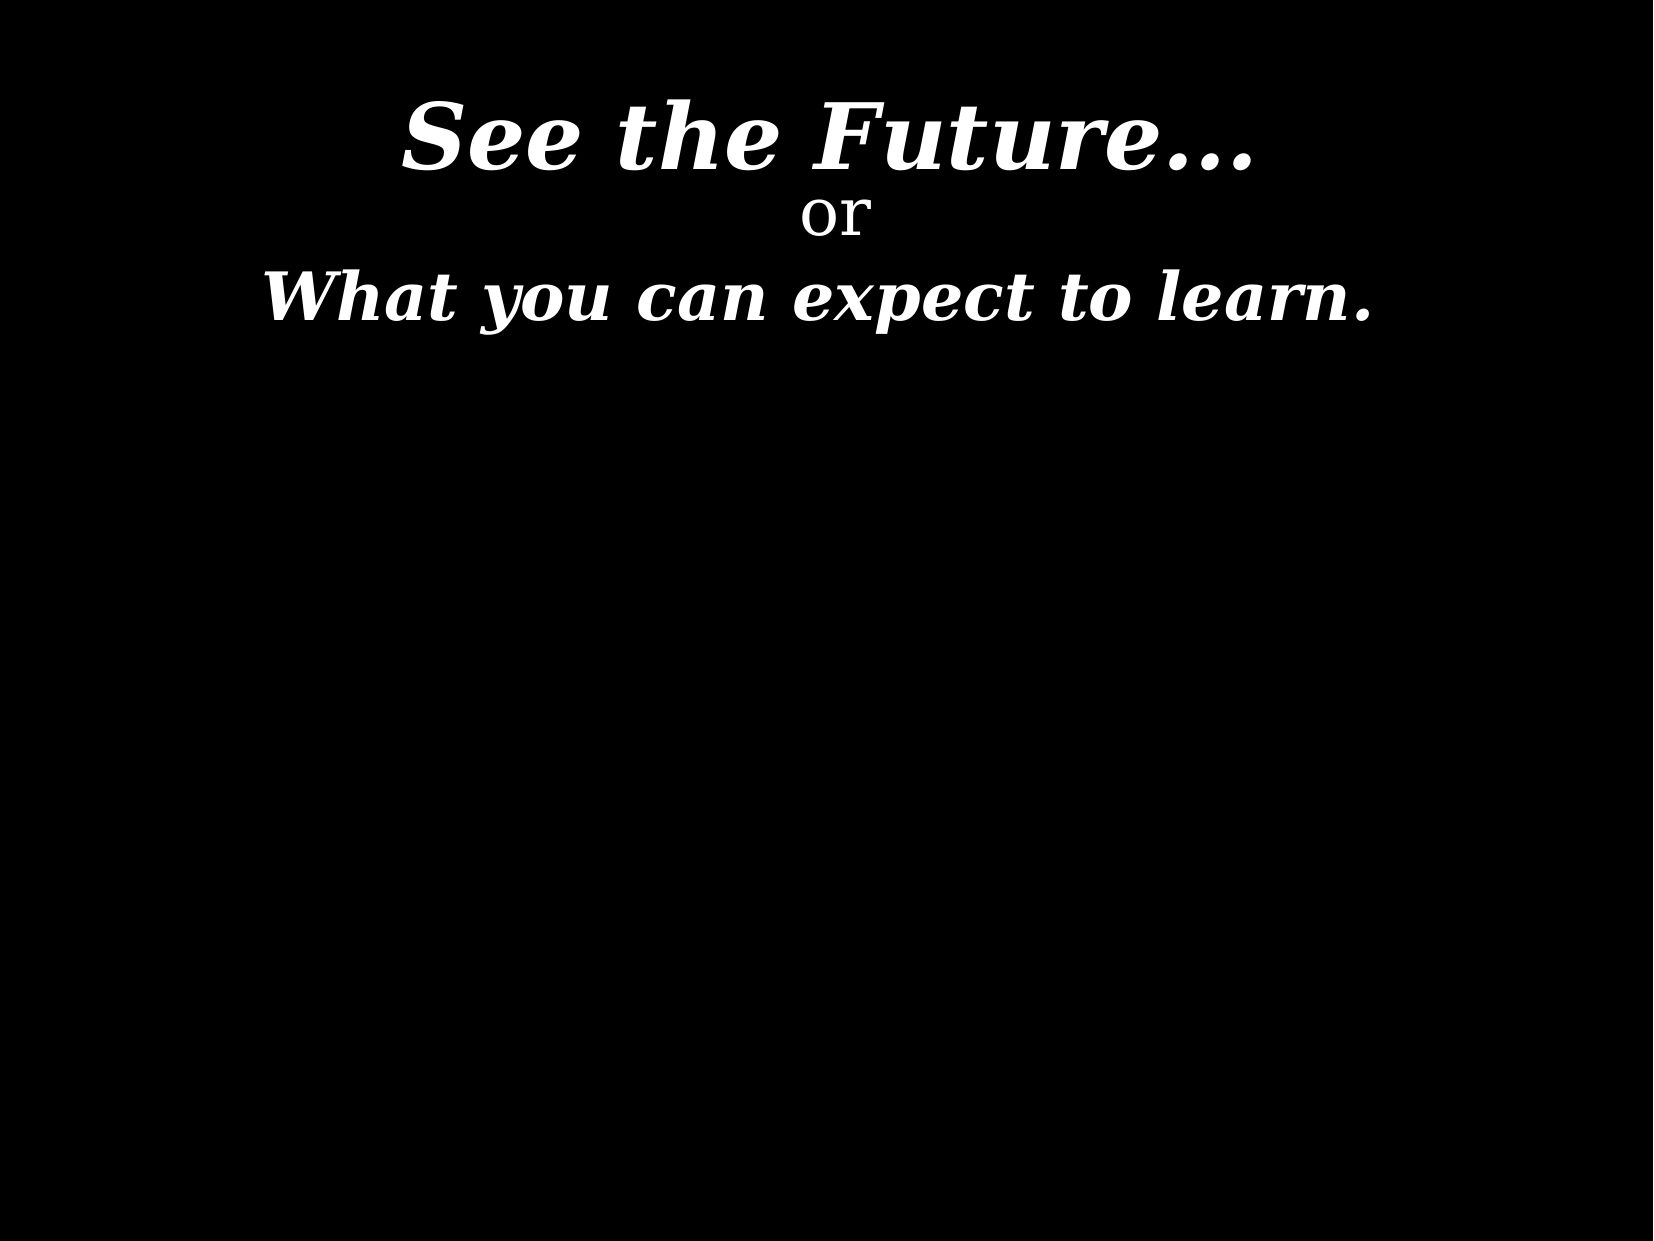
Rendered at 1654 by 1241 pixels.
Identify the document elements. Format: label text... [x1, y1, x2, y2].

title See the Future... [124, 72, 1536, 149]
title or What you can expect to learn. [124, 149, 1536, 337]
